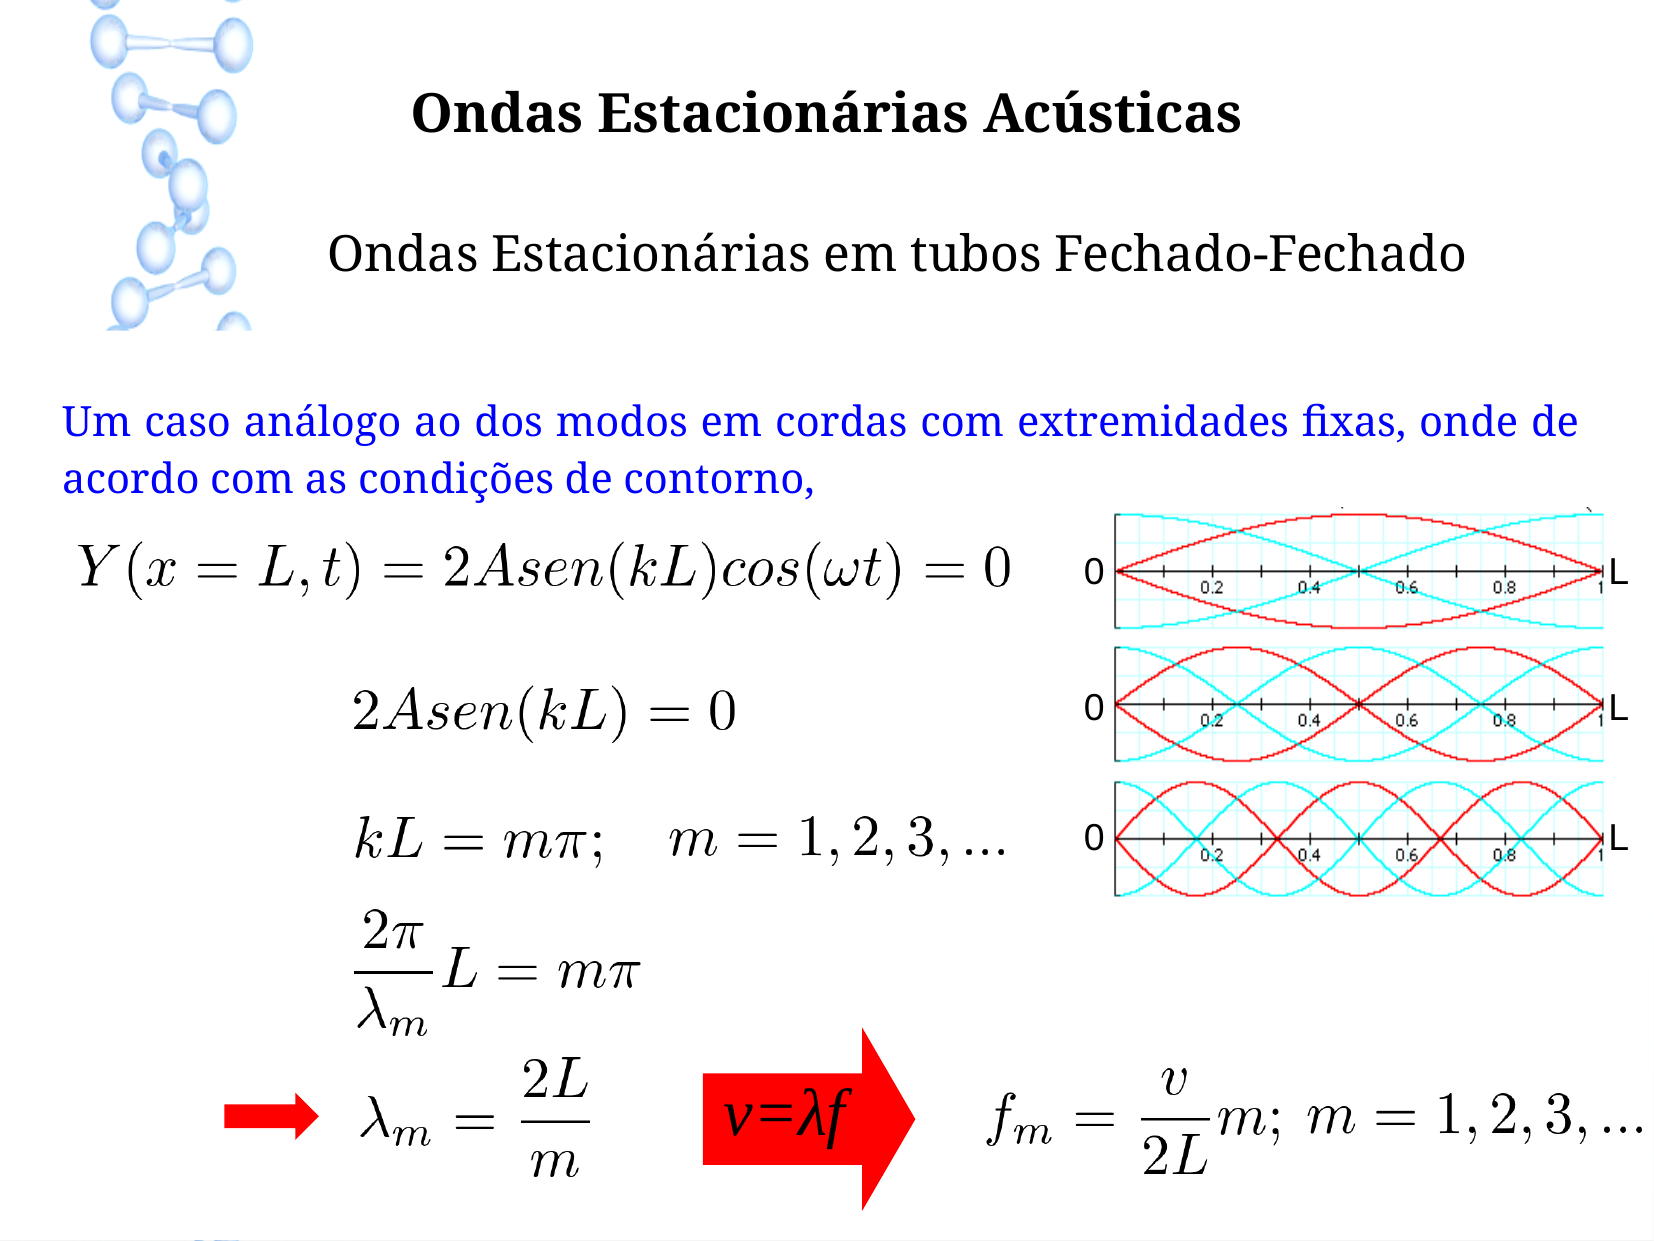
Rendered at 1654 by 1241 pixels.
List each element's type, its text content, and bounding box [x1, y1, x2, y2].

text_box Ondas Estacionárias em tubos Fechado-Fechado [312, 210, 1577, 284]
picture [1110, 866, 1613, 904]
text_box 0 L [1068, 809, 1645, 866]
text_box v=λf [708, 1068, 868, 1164]
picture [669, 816, 1004, 866]
picture [354, 909, 641, 1036]
picture [1307, 1093, 1642, 1144]
picture [77, 541, 1010, 600]
picture [354, 685, 735, 743]
picture [355, 816, 601, 868]
picture [0, 0, 1654, 330]
text_box 0 L [1068, 543, 1644, 601]
picture [1110, 737, 1613, 809]
picture [1110, 601, 1613, 679]
text_box Ondas Estacionárias Acústicas [224, 67, 1430, 146]
text_box 0 L [1068, 679, 1644, 737]
text_box [0, 330, 1654, 1241]
picture [986, 1068, 1279, 1174]
picture [360, 1057, 590, 1177]
picture [1110, 507, 1613, 543]
text_box Um caso análogo ao dos modos em cordas com extremidades fixas, onde de acordo com as condições de contorno, [47, 383, 1595, 497]
